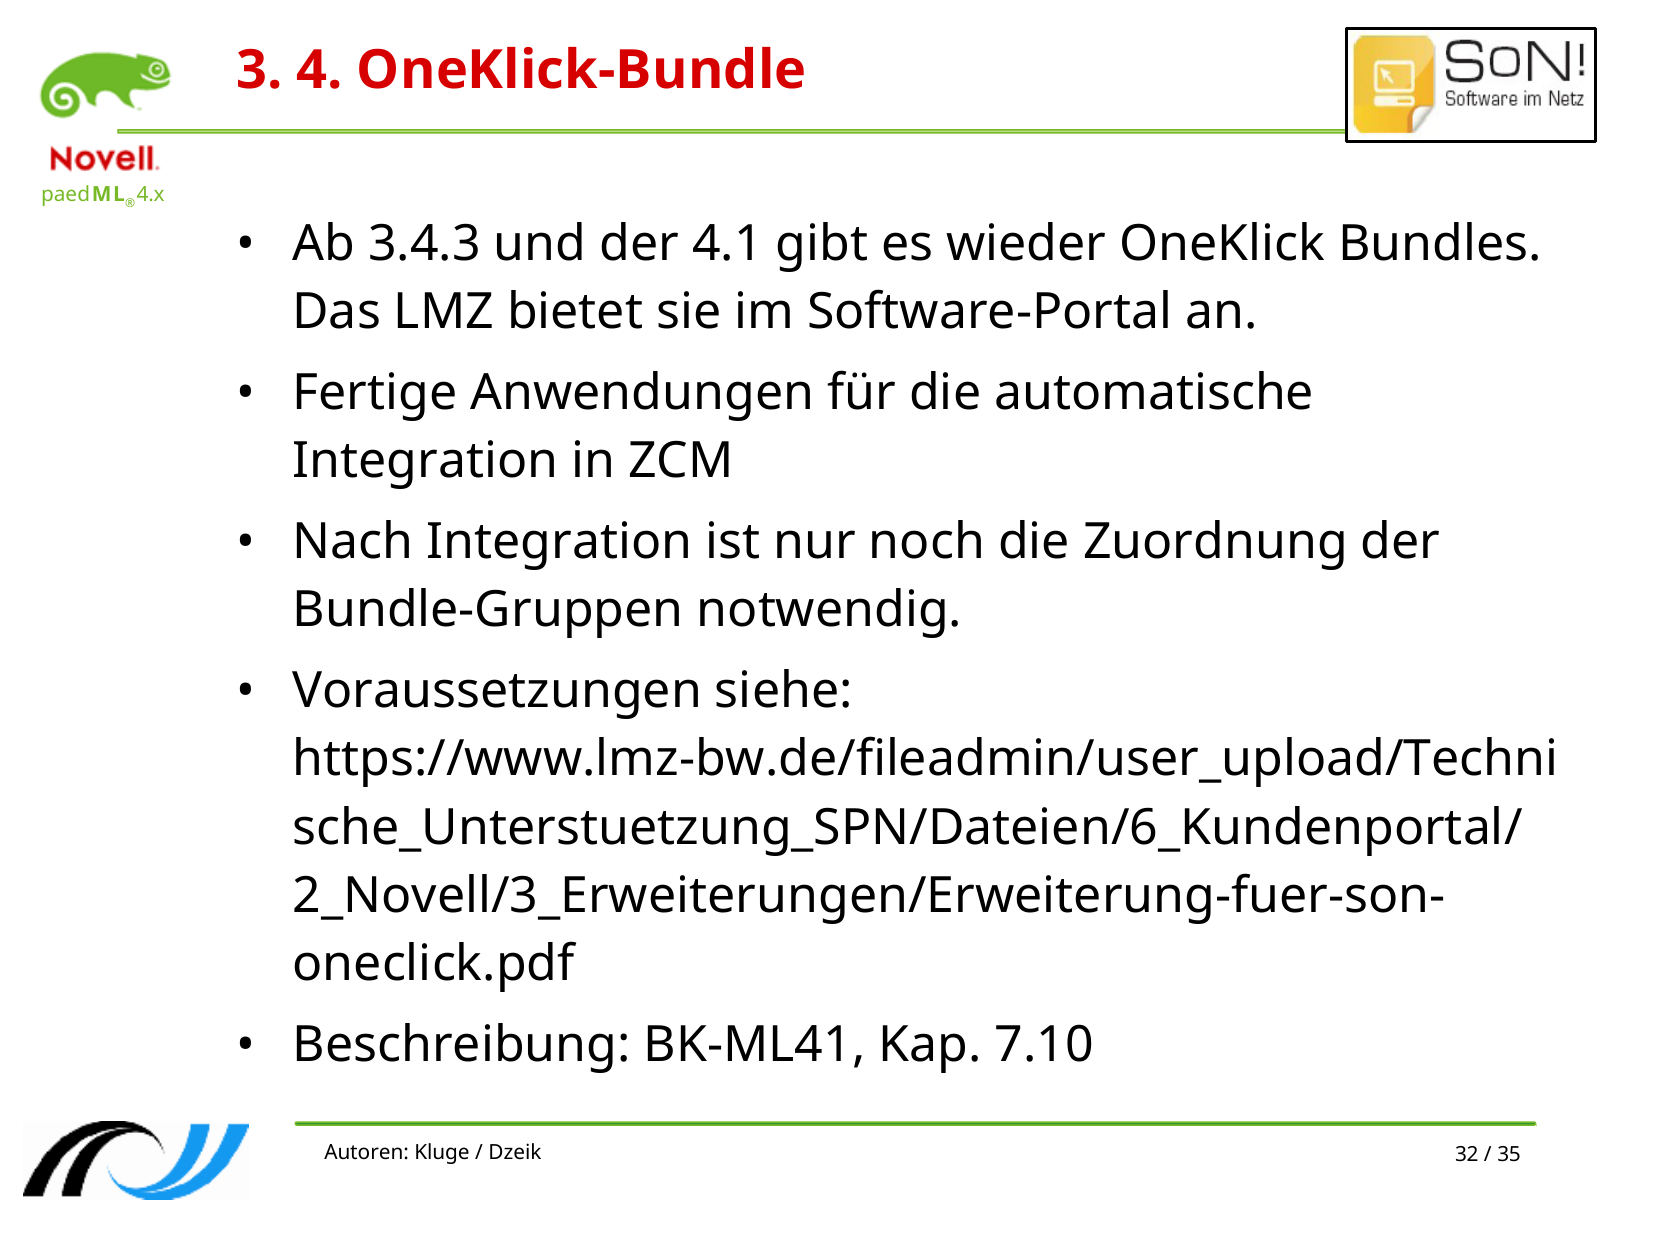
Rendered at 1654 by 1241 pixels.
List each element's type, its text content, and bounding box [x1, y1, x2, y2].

picture [1348, 29, 1595, 140]
list Ab 3.4.3 und der 4.1 gibt es wieder OneKlick Bundles. Das LMZ bietet sie im Software-Portal an. Fertige Anwendungen für die automatische Integration in ZCM Nach Integration ist nur noch die Zuordnung der Bundle-Gruppen notwendig. Voraussetzungen siehe: https://www.lmz-bw.de/fileadmin/user_upload/Technische_Unterstuetzung_SPN/Dateien/6_Kundenportal/2_Novell/3_Erweiterungen/Erweiterung-fuer-son-oneclick.pdf Beschreibung: BK-ML41, Kap. 7.10 [236, 206, 1565, 1091]
picture [23, 1121, 249, 1200]
title 3. 4. OneKlick-Bundle [236, 17, 1536, 119]
picture [26, 35, 184, 193]
